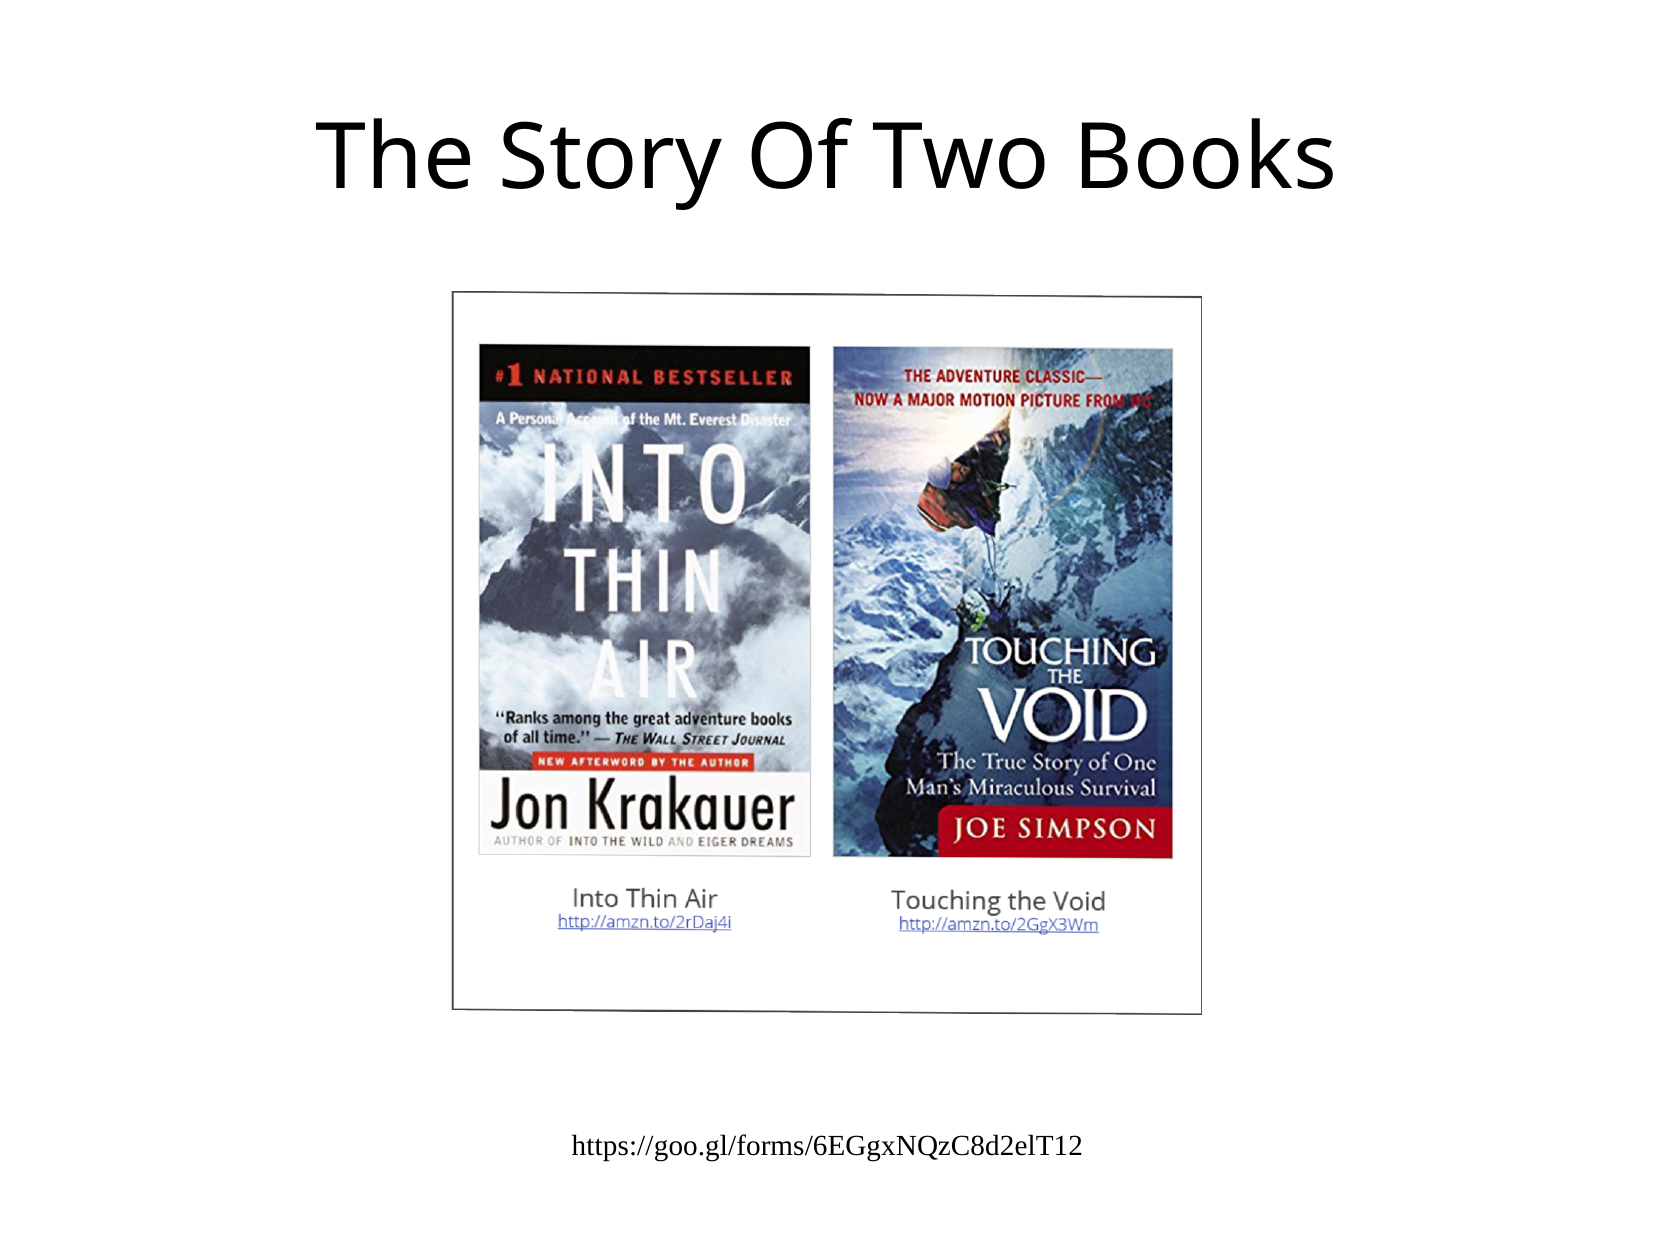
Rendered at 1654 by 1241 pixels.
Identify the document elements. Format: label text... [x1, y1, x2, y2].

picture [451, 290, 1202, 1015]
title The Story Of Two Books [82, 49, 1571, 257]
